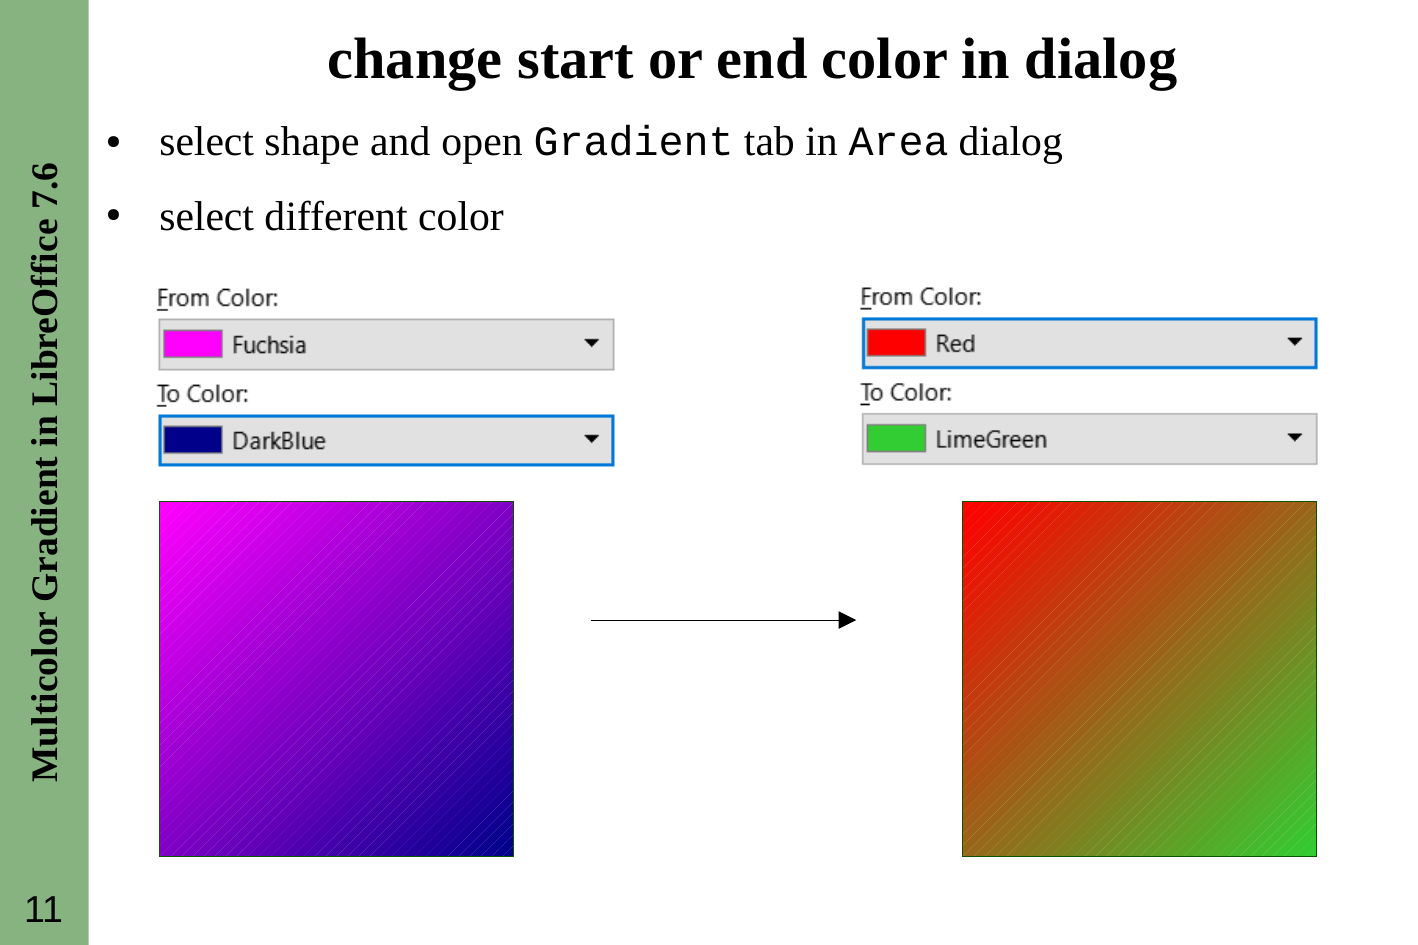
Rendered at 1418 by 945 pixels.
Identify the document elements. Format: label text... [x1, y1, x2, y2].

list select shape and open Gradient tab in Area dialog select different color [88, 118, 1211, 266]
picture [856, 280, 1321, 473]
text_box [159, 501, 514, 857]
text_box [962, 501, 1317, 857]
picture [151, 278, 621, 473]
title change start or end color in dialog [88, 0, 1418, 119]
